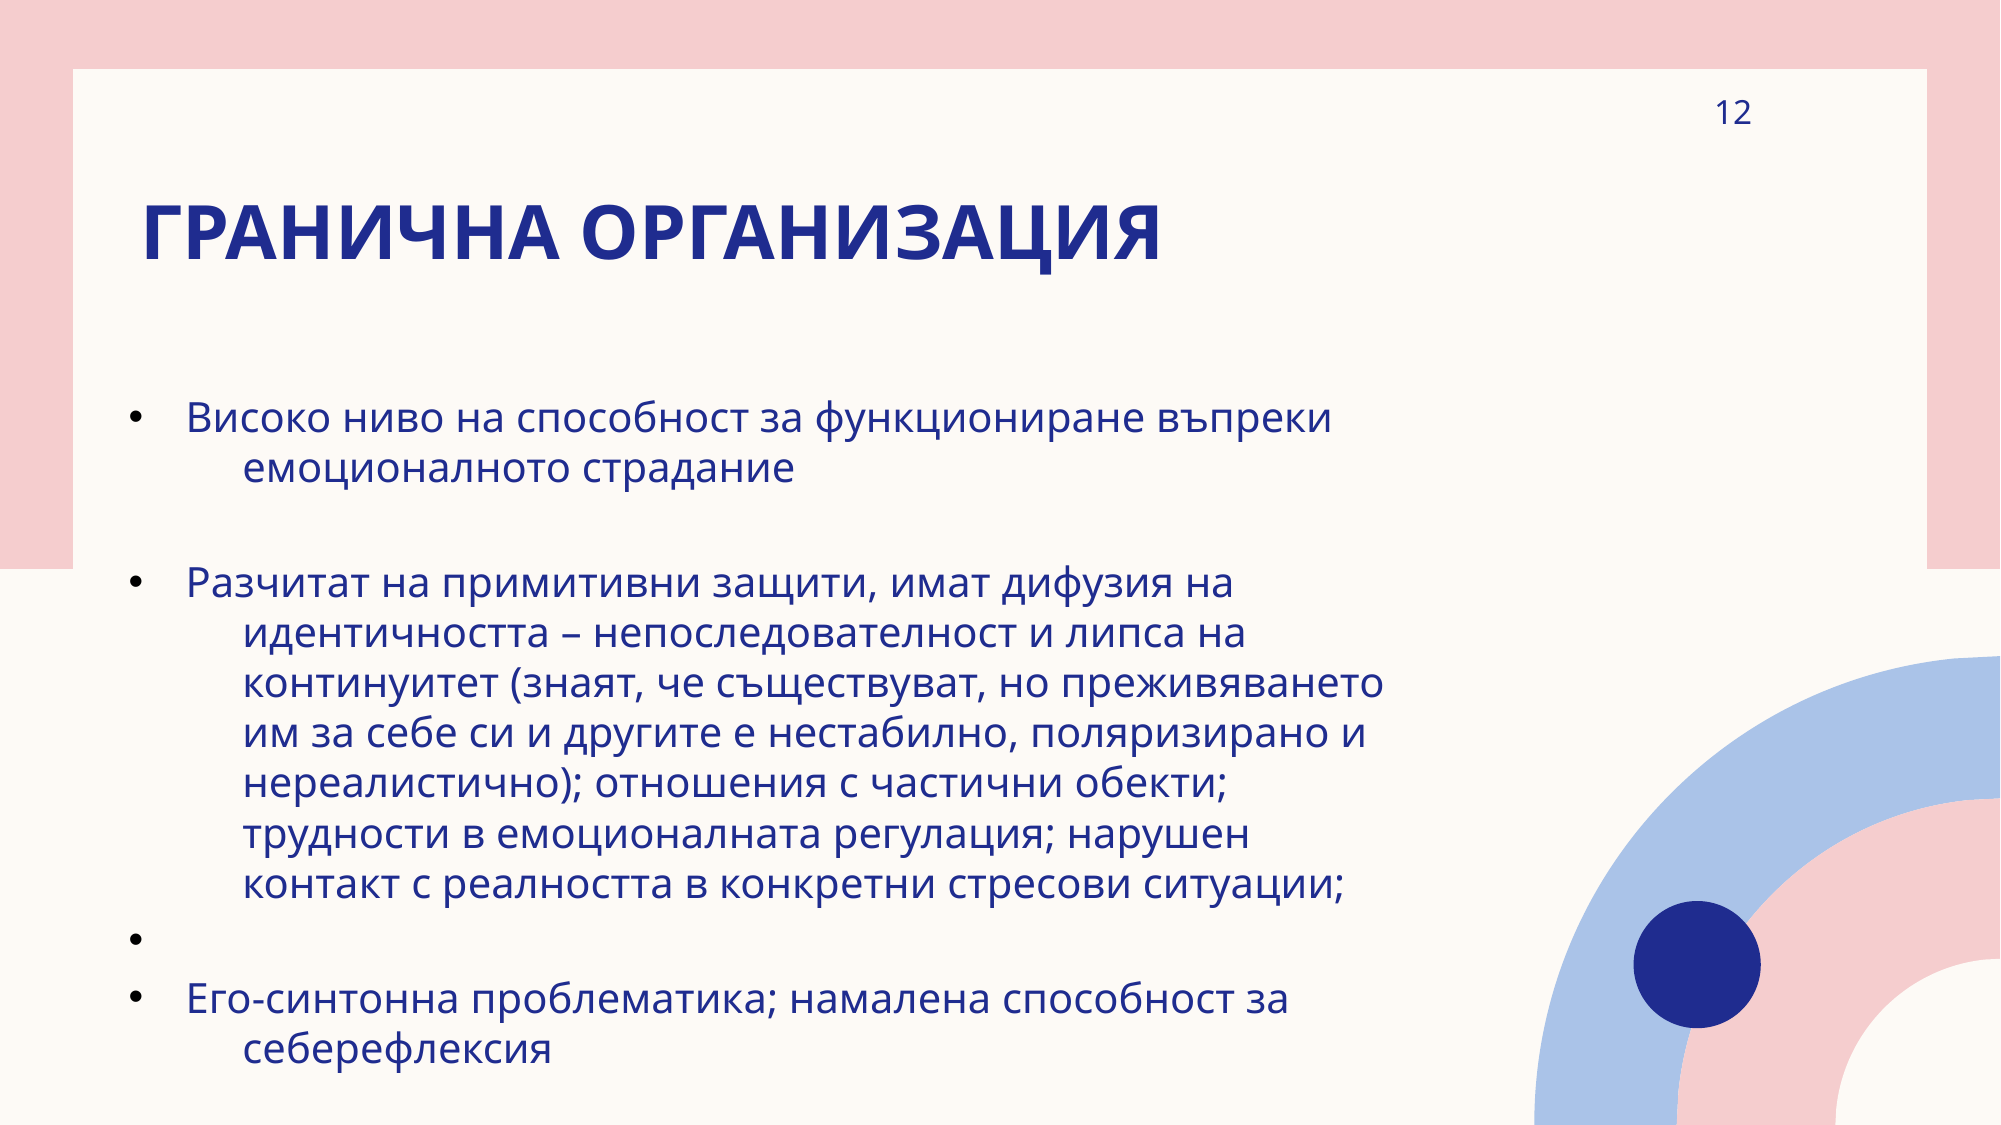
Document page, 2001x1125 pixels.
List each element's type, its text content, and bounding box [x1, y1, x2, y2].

title гранична организация [125, 95, 1378, 275]
text_box Високо ниво на способност за функциониране въпреки емоционалното страдание Разчитат на примитивни защити, имат дифузия на идентичността – непоследователност и липса на континуитет (знаят, че съществуват, но преживяването им за себе си и другите е нестабилно, поляризирано и нереалистично); отношения с частични обекти; трудности в емоционалната регулация; нарушен контакт с реалността в конкретни стресови ситуации; Его-синтонна проблематика; намалена способност за себерефлексия [113, 383, 1418, 958]
text_box 10 [1699, 75, 1875, 153]
